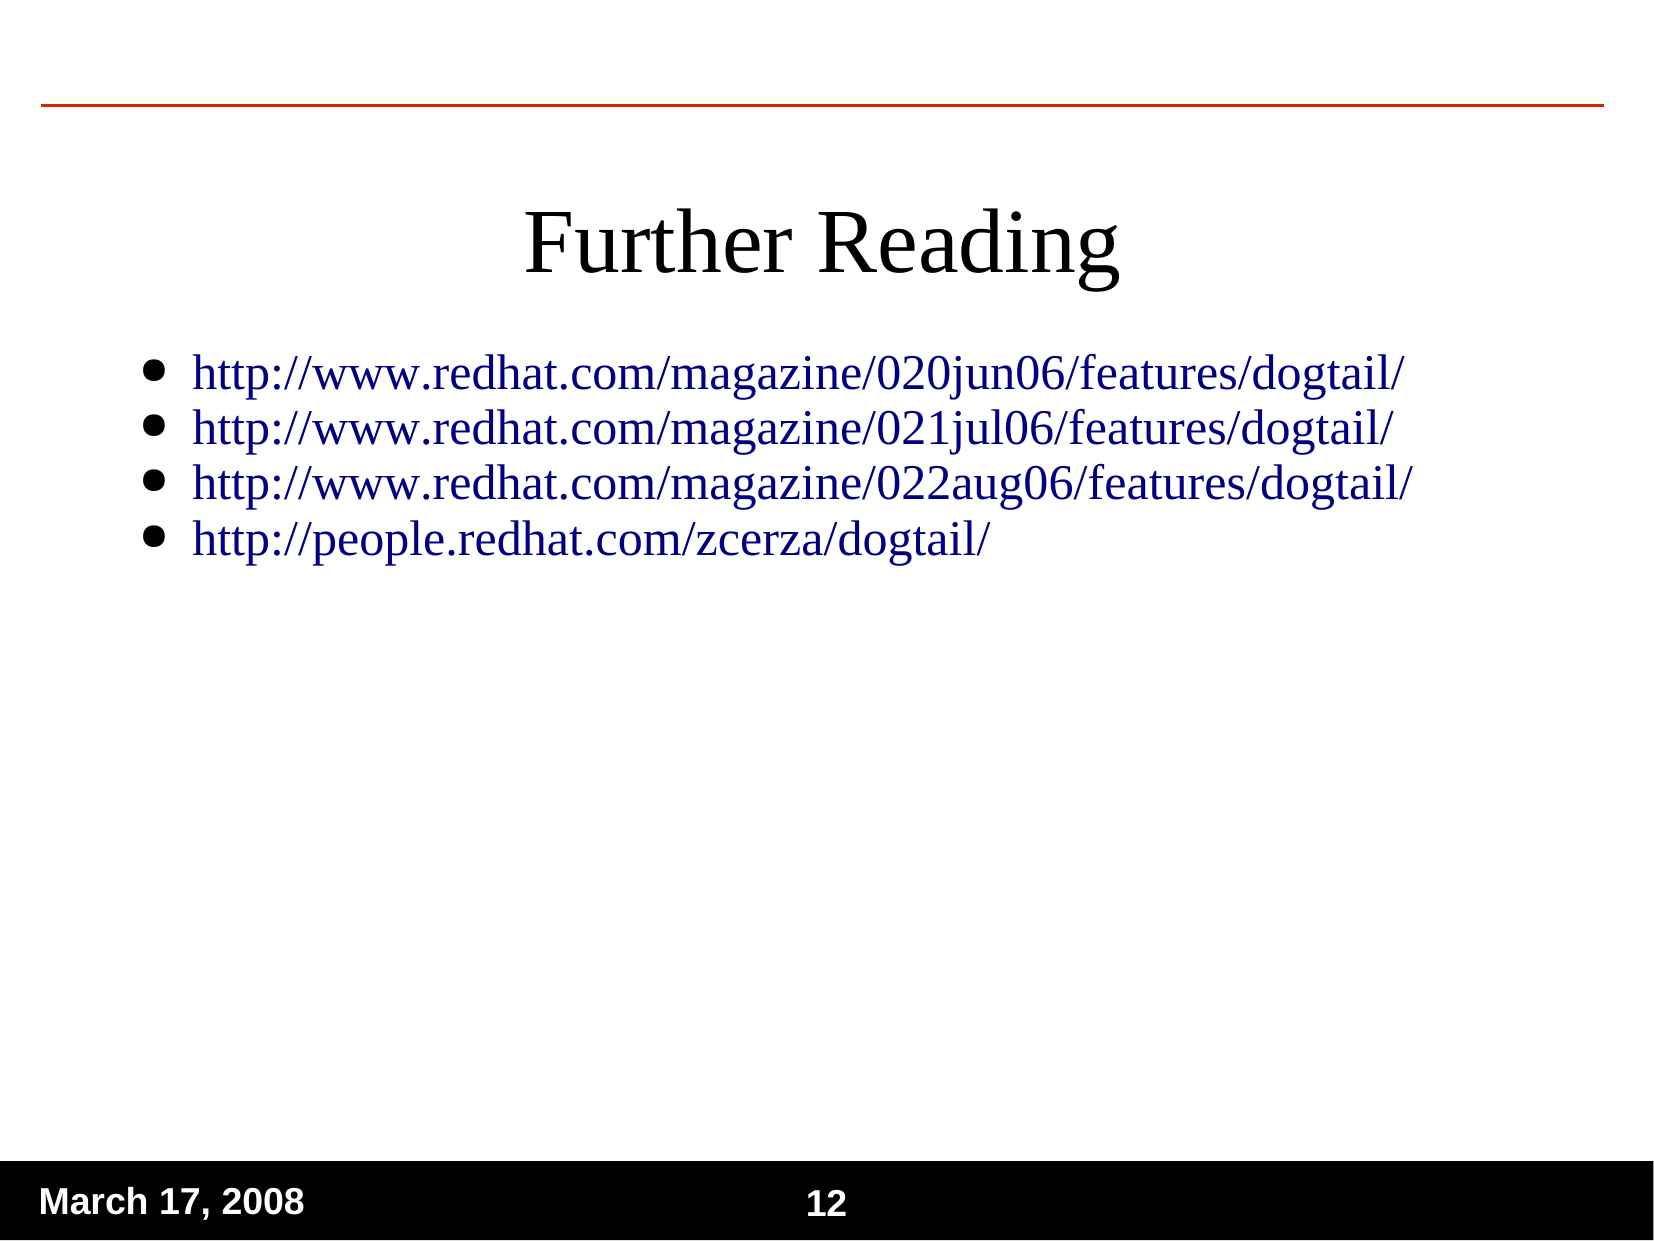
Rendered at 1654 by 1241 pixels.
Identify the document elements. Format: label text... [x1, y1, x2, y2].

title Further Reading [117, 137, 1530, 346]
list http://www.redhat.com/magazine/020jun06/features/dogtail/ http://www.redhat.com/magazine/021jul06/features/dogtail/ http://www.redhat.com/magazine/022aug06/features/dogtail/ http://people.redhat.com/zcerza/dogtail/ [121, 344, 1534, 1127]
